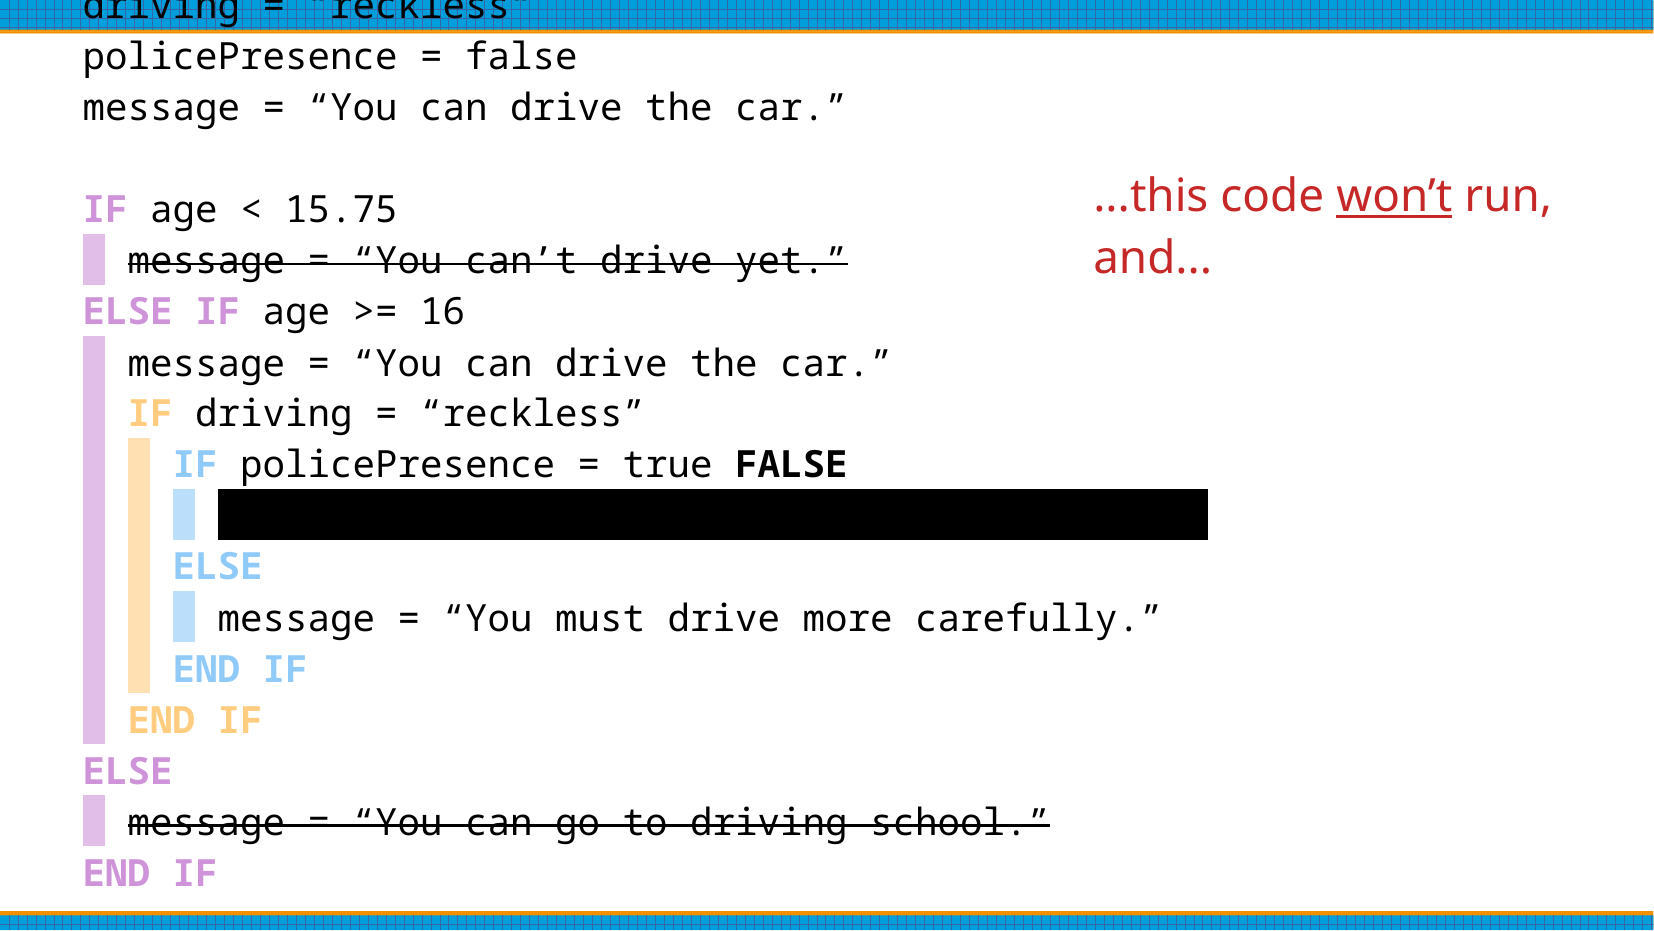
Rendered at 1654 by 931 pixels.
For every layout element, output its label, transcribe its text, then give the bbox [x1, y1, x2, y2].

subtitle age = 16 driving = “reckless“ policePresence = false message = “You can drive the car.” IF age < 15.75 message = “You can’t drive yet.” ELSE IF age >= 16 message = “You can drive the car.” IF driving = “reckless” IF policePresence = true FALSE message = “You can’t drive the car anymore.” ELSE message = “You must drive more carefully.” END IF END IF ELSE message = “You can go to driving school.” END IF output message [82, 69, 1571, 858]
text_box ...this code won’t run, and... [1087, 75, 1613, 376]
